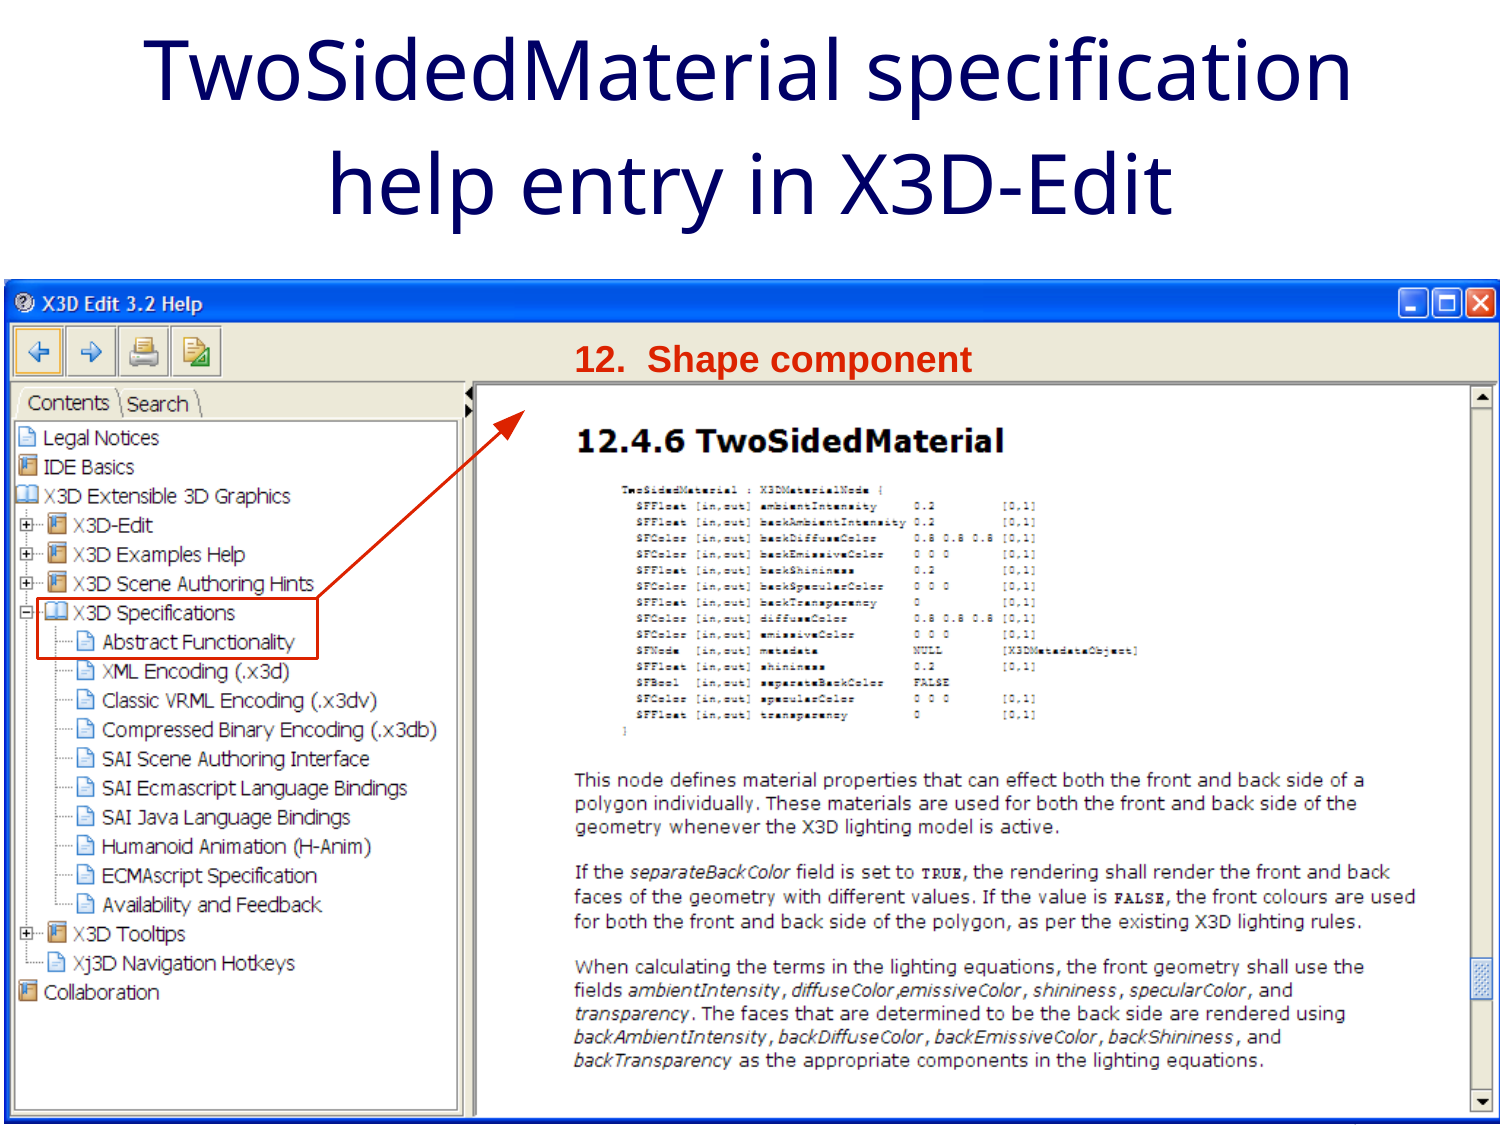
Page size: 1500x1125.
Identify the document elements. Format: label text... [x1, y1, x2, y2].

text_box 12. Shape component [574, 337, 973, 381]
title TwoSidedMaterial specification help entry in X3D-Edit [112, 24, 1388, 226]
picture [4, 279, 1500, 1125]
